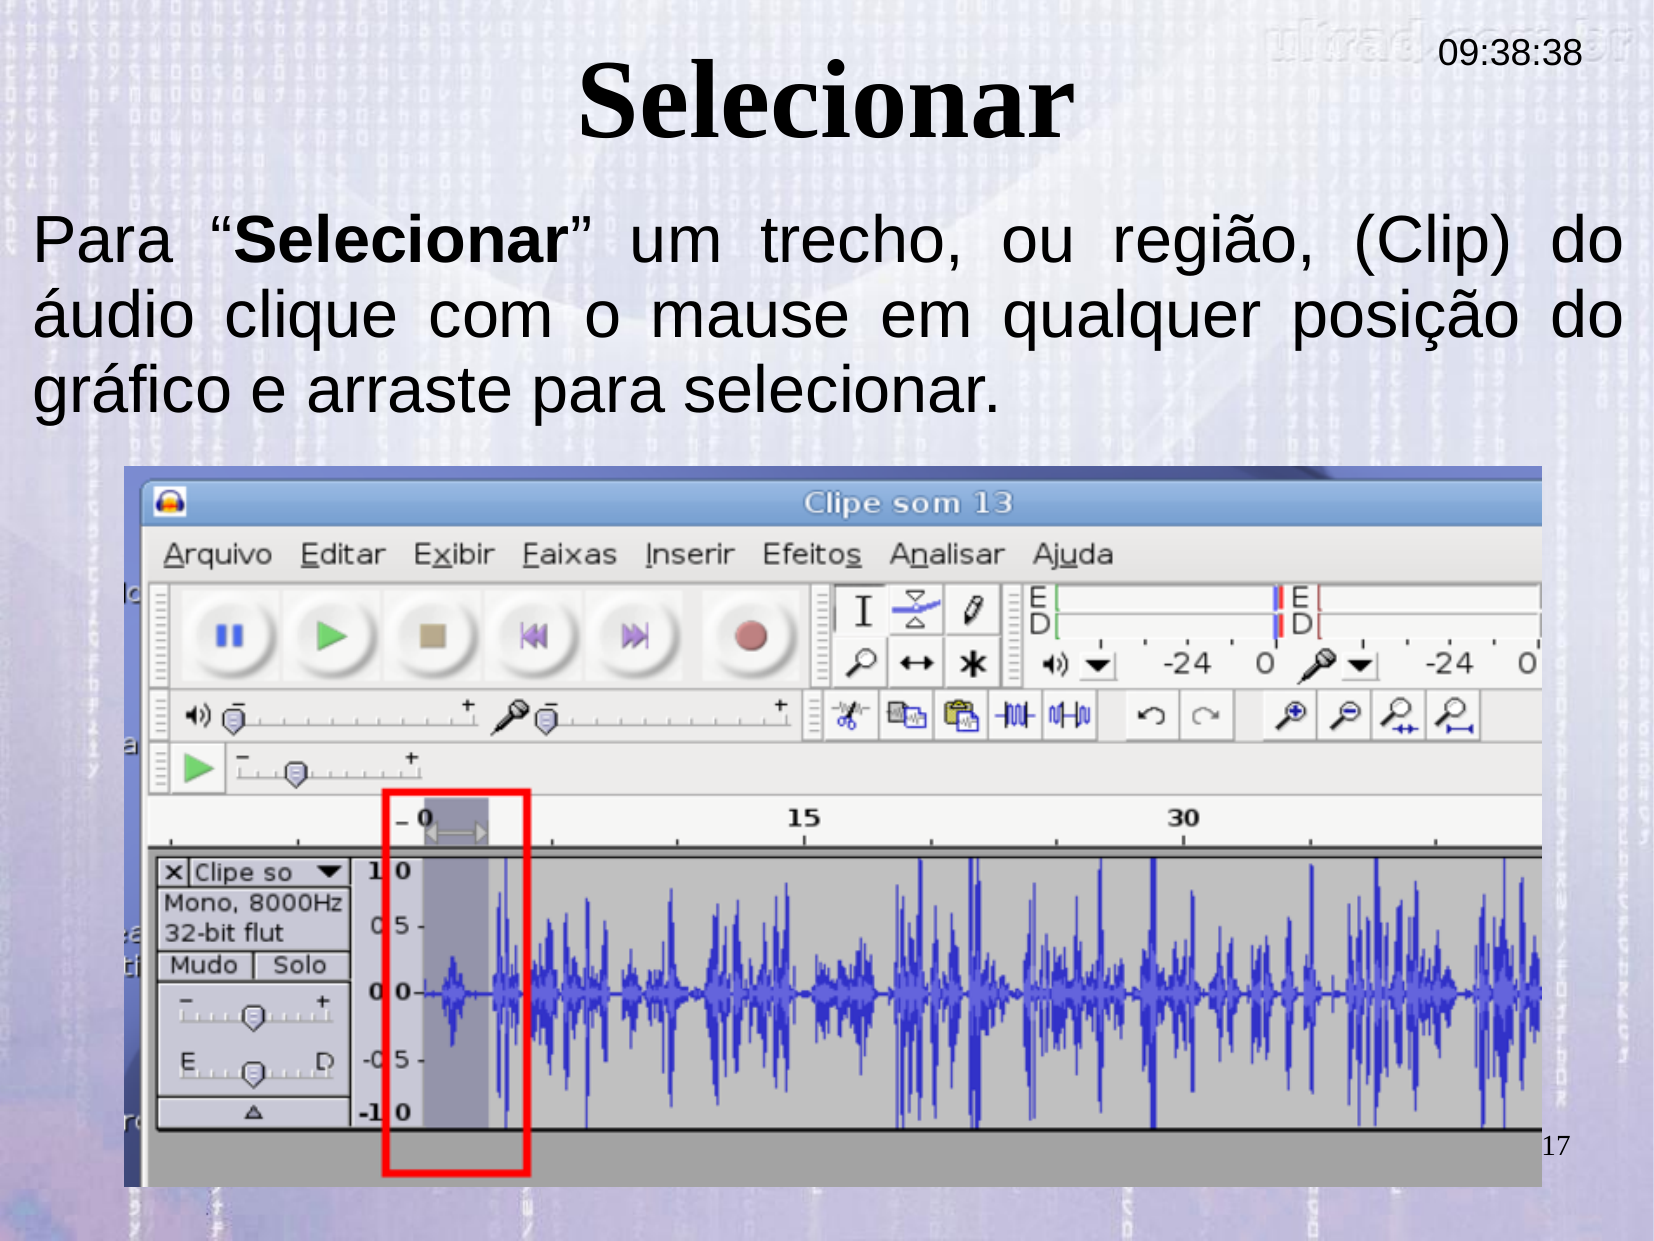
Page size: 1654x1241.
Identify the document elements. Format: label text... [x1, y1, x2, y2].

text_box Para “Selecionar” um trecho, ou região, (Clip) do áudio clique com o mause em qualquer posição do gráfico e arraste para selecionar. [17, 194, 1641, 434]
picture [0, 0, 1654, 1241]
text_box 12:04:17 [1423, 23, 1631, 94]
text_box Selecionar [29, 29, 1625, 191]
